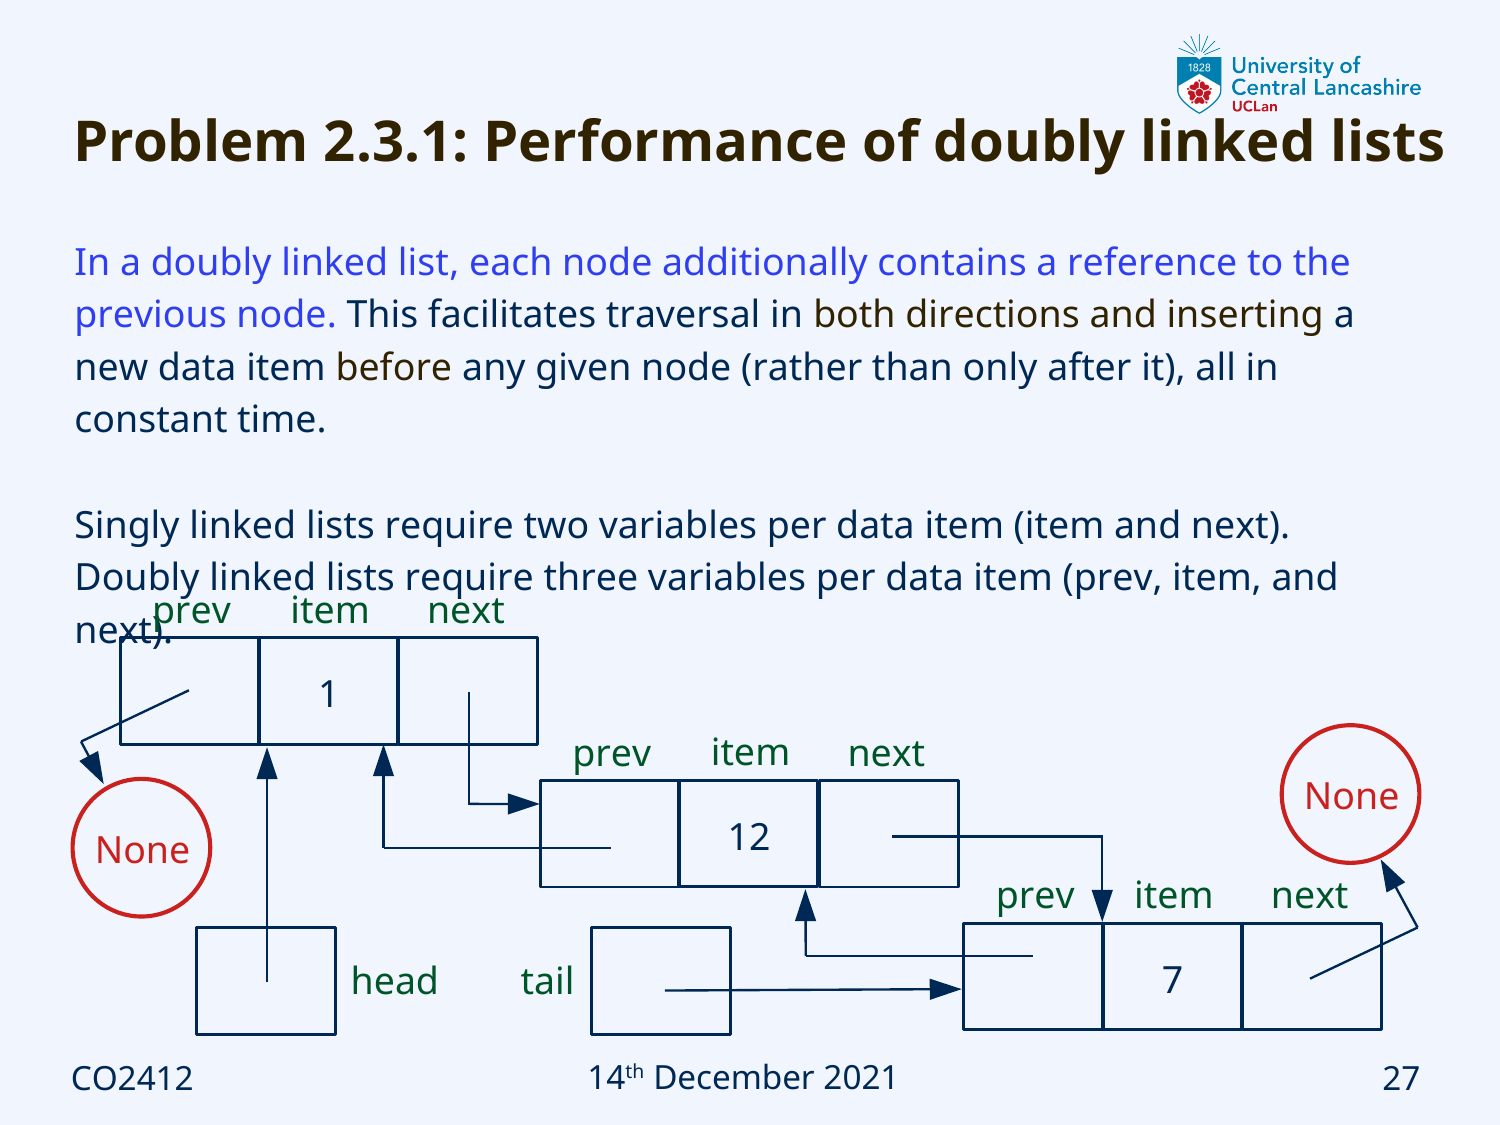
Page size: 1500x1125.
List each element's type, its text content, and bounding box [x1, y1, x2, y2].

text_box tail [486, 949, 609, 1010]
text_box 7 [1120, 948, 1226, 1009]
text_box None [74, 818, 211, 879]
text_box item [689, 721, 812, 781]
text_box prev [974, 863, 1096, 924]
title Problem 2.3.1: Performance of doubly linked lists [58, 93, 1475, 186]
text_box None [1284, 764, 1420, 825]
text_box 1 [276, 662, 382, 723]
text_box next [405, 578, 527, 639]
text_box 12 [696, 805, 802, 866]
text_box item [269, 578, 391, 639]
text_box In a doubly linked list, each node additionally contains a reference to the previous node. This facilitates traversal in both directions and inserting a new data item before any given node (rather than only after it), all in constant time. Singly linked lists require two variables per data item (item and next). Doubly linked lists require three variables per data item (prev, item, and next). [59, 222, 1441, 641]
text_box item [1113, 863, 1235, 924]
picture [1177, 34, 1421, 93]
text_box next [1249, 863, 1371, 924]
text_box prev [130, 578, 253, 639]
text_box prev [551, 721, 673, 781]
text_box head [334, 949, 456, 1010]
text_box next [825, 721, 948, 781]
